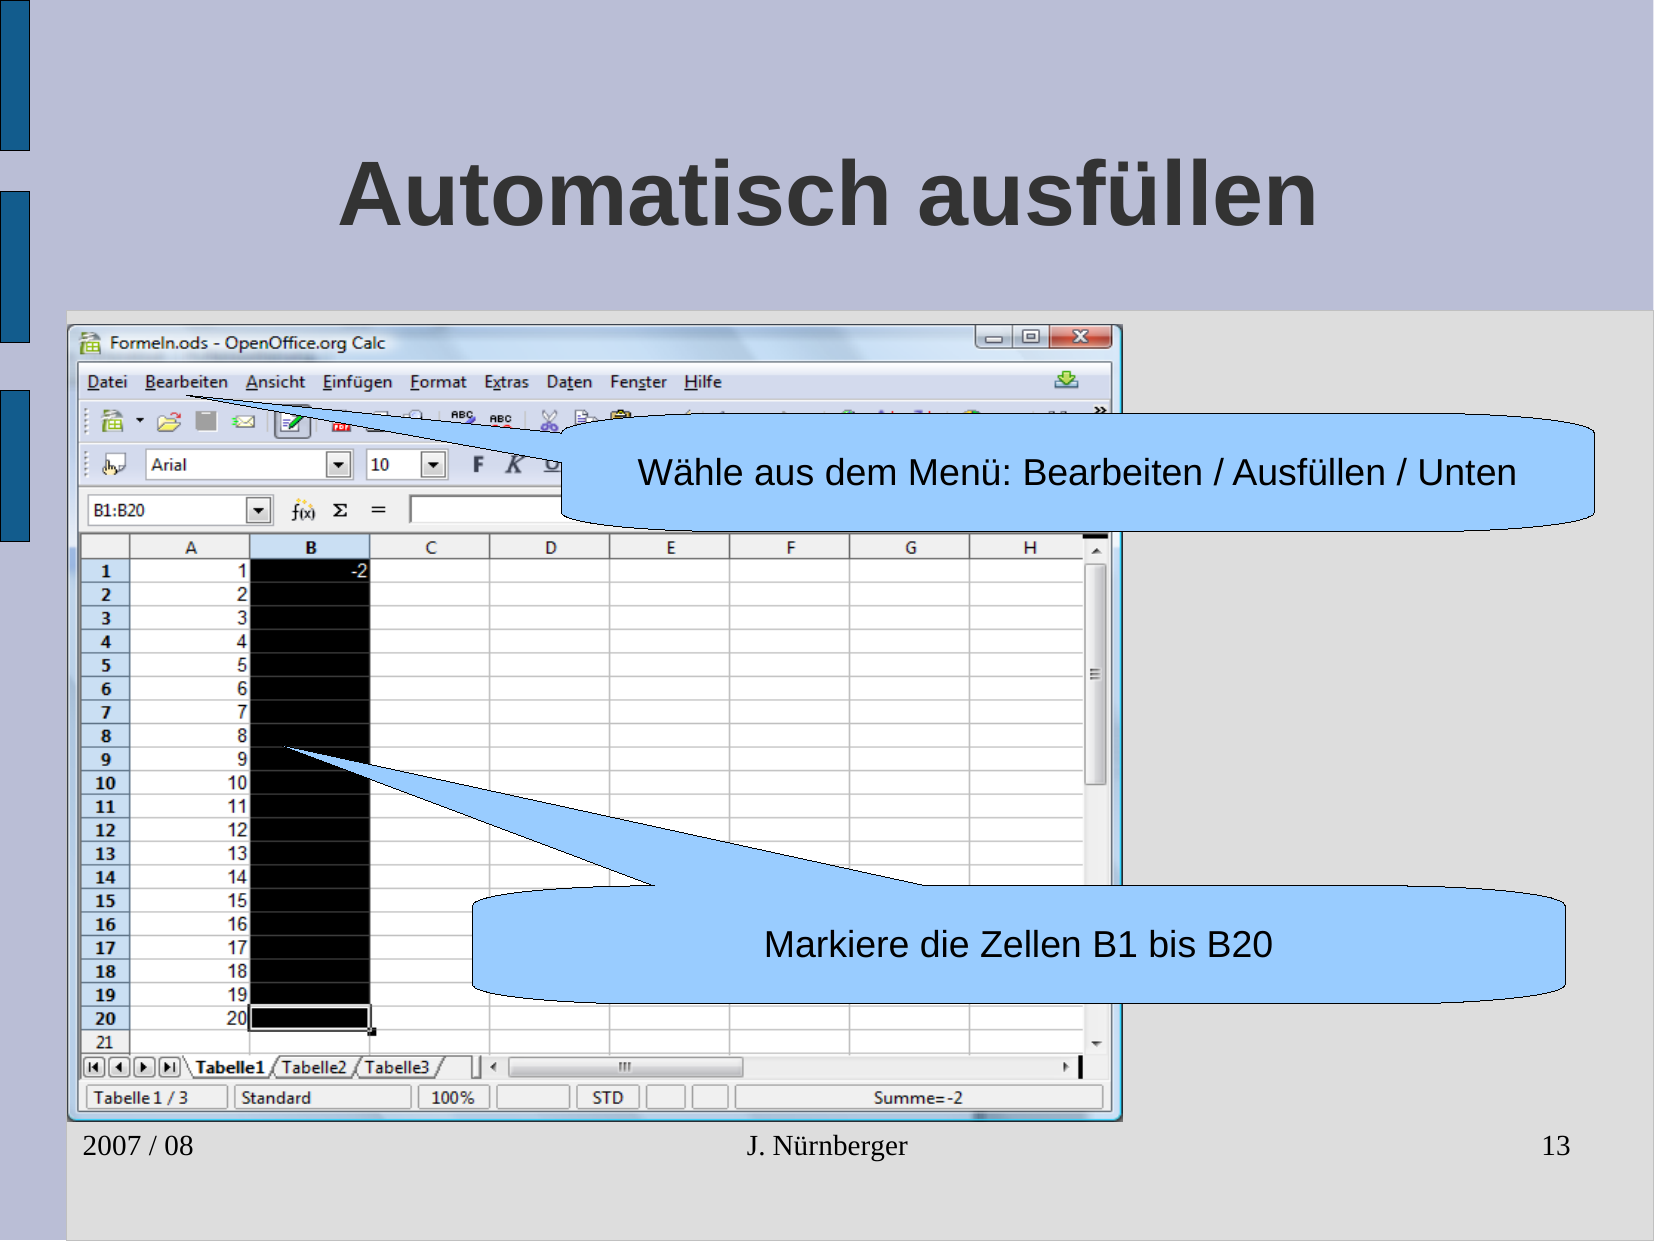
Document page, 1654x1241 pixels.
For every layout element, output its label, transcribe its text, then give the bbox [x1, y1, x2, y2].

text_box Markiere die Zellen B1 bis B20 [277, 744, 1566, 1004]
picture [67, 324, 1123, 1123]
text_box Wähle aus dem Menü: Bearbeiten / Ausfüllen / Unten [186, 395, 1595, 532]
title Automatisch ausfüllen [123, 97, 1536, 290]
